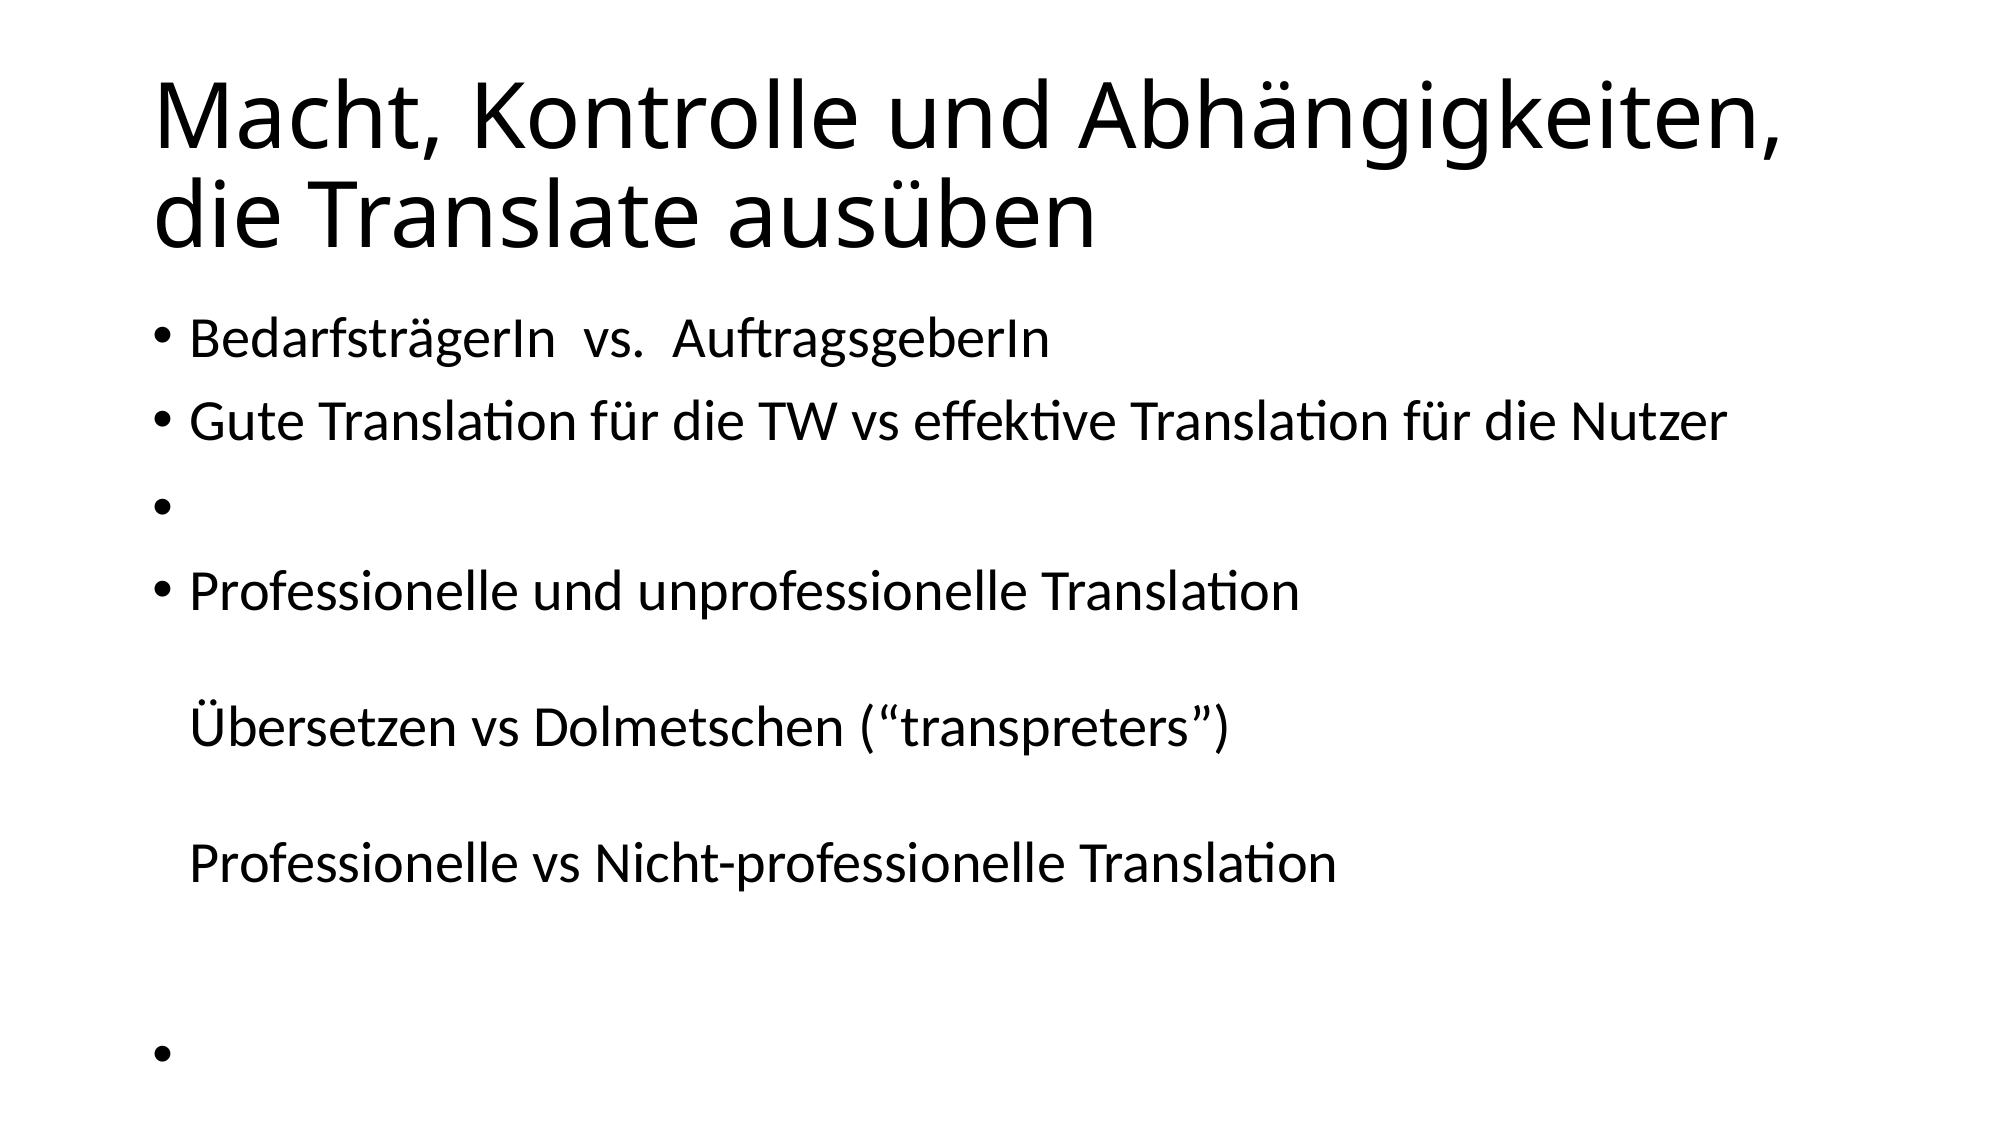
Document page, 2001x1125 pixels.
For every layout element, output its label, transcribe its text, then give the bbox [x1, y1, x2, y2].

list BedarfsträgerIn vs. AuftragsgeberIn Gute Translation für die TW vs effektive Translation für die Nutzer Professionelle und unprofessionelle Translation Übersetzen vs Dolmetschen (“transpreters”) Professionelle vs Nicht-professionelle Translation [137, 299, 1863, 1014]
title Macht, Kontrolle und Abhängigkeiten, die Translate ausüben [137, 59, 1863, 278]
